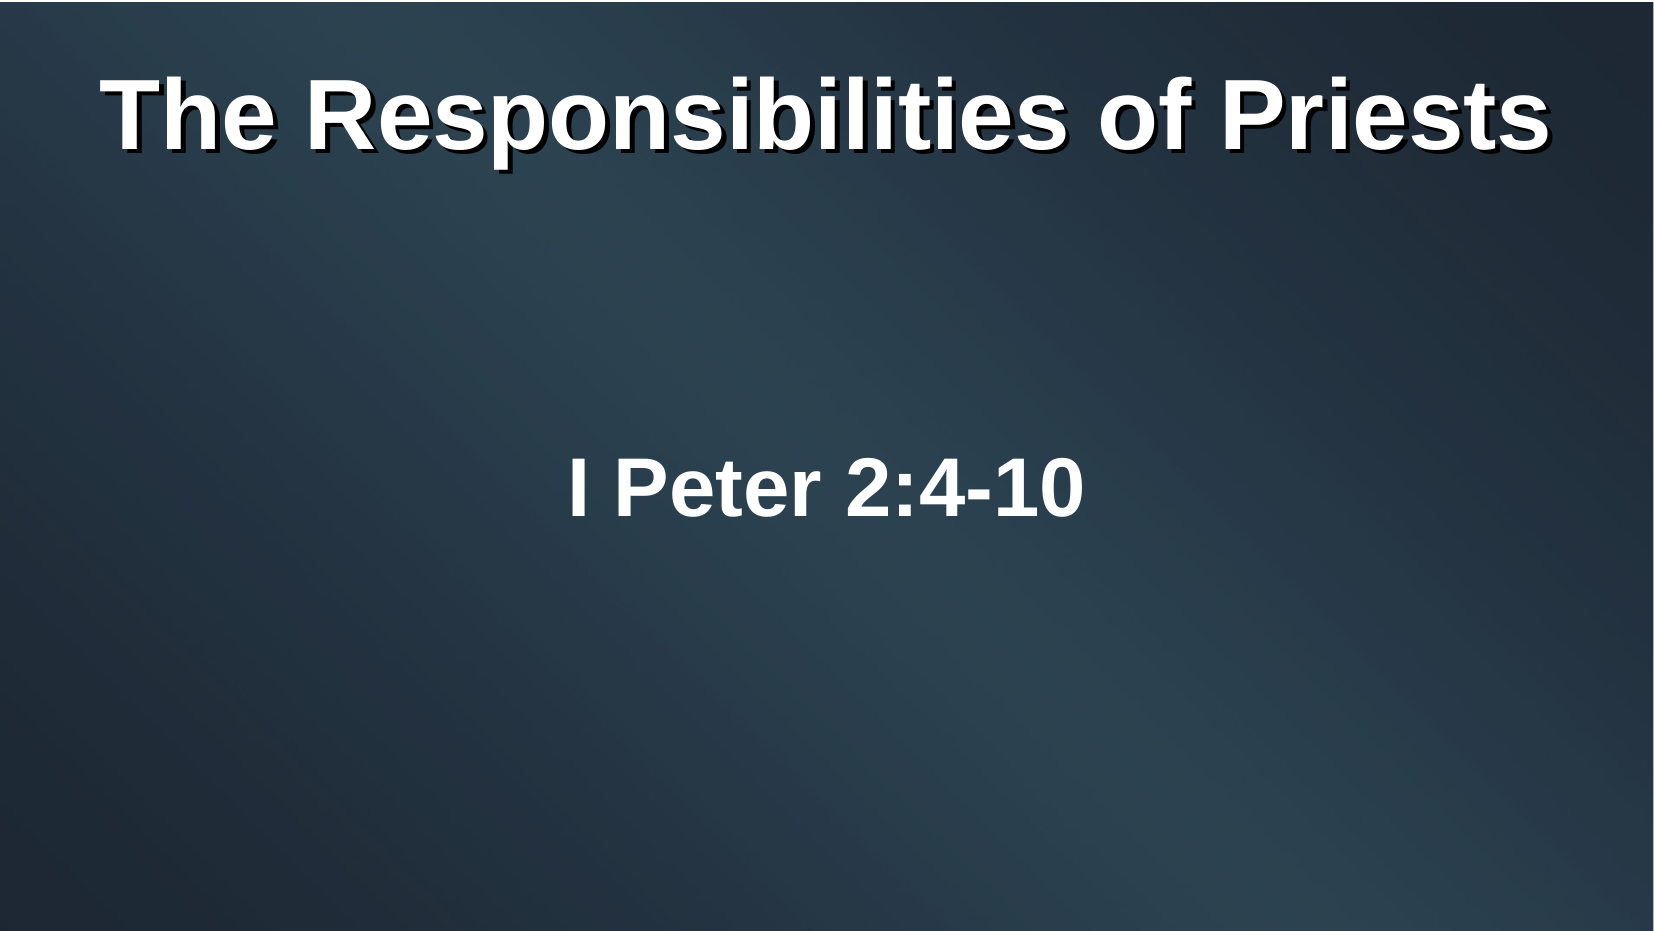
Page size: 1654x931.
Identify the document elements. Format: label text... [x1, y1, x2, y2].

title The Responsibilities of Priests [82, 37, 1571, 193]
picture [0, 2, 1654, 931]
subtitle I Peter 2:4-10 [82, 217, 1571, 758]
